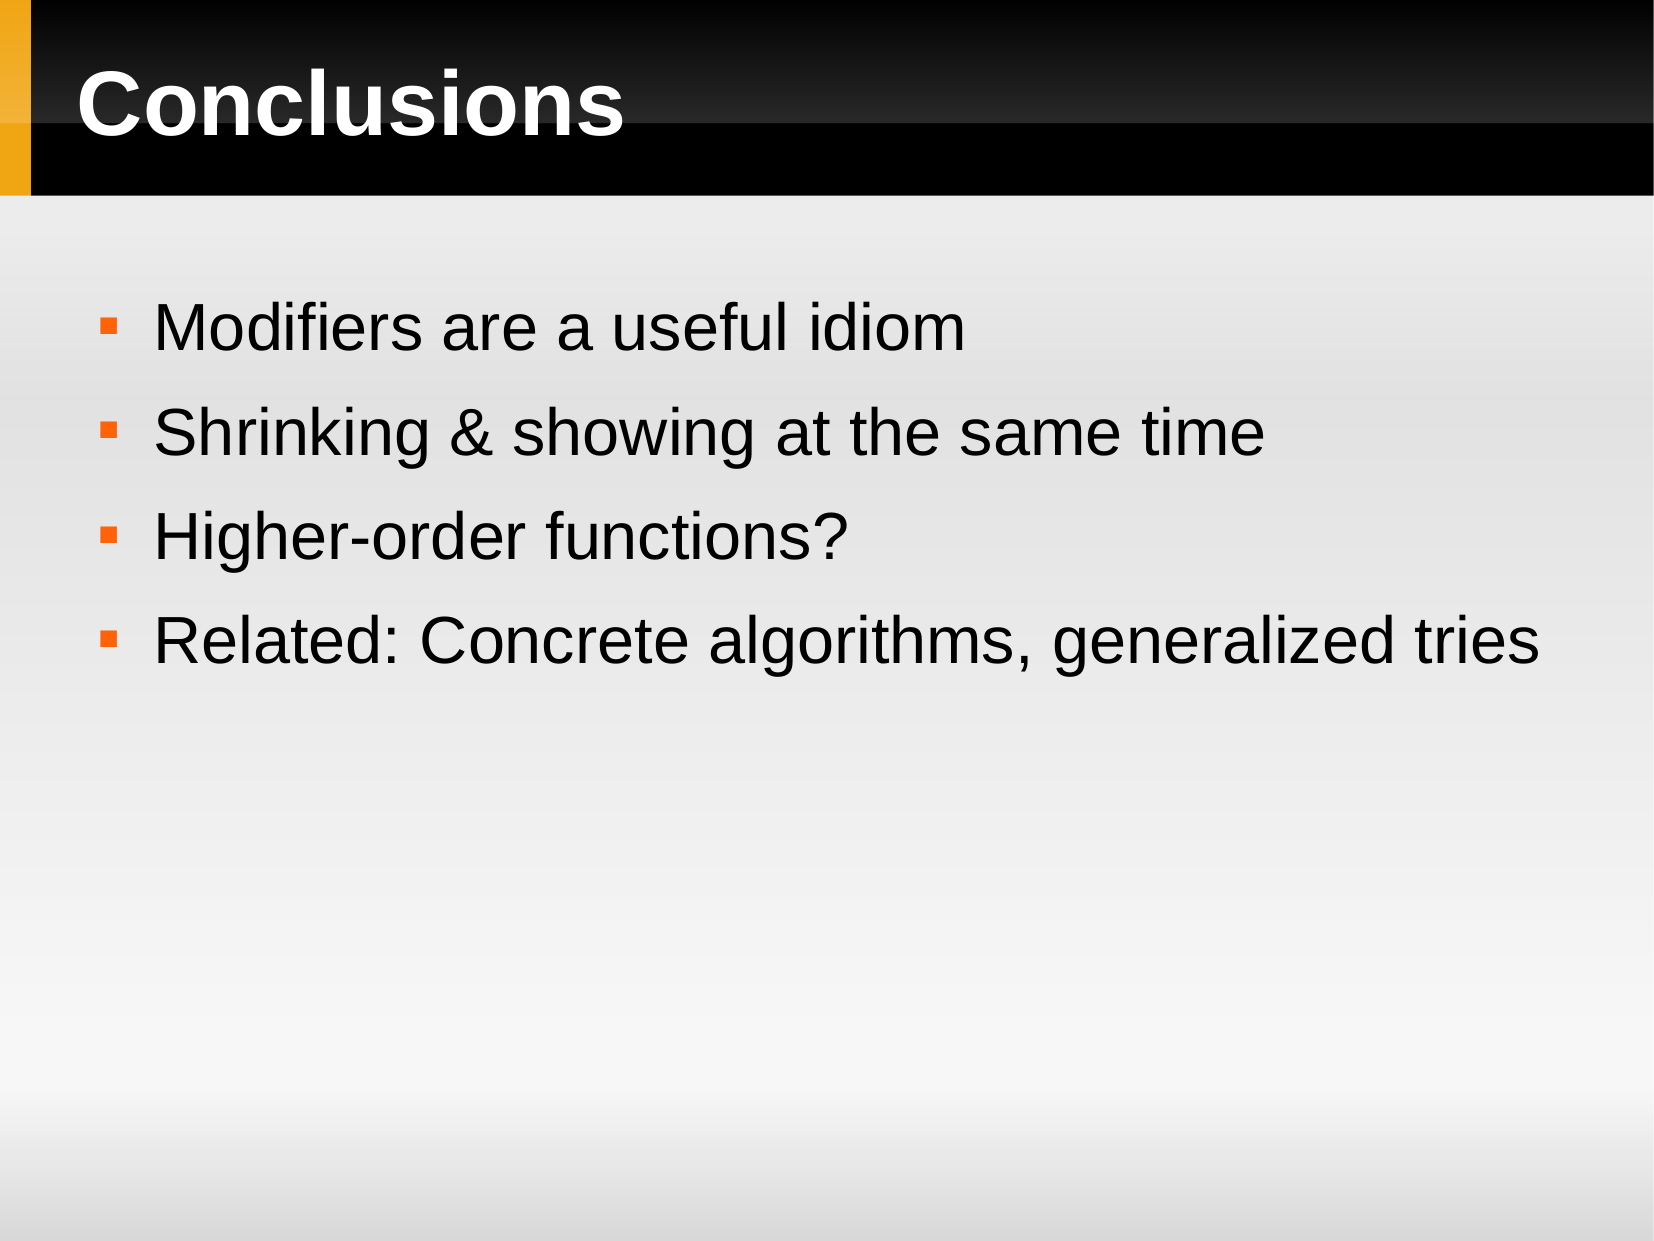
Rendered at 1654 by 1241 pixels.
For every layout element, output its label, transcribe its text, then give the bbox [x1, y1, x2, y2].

picture [0, 0, 1654, 1241]
list Modifiers are a useful idiom Shrinking & showing at the same time Higher-order functions? Related: Concrete algorithms, generalized tries [82, 290, 1571, 1094]
title Conclusions [76, 7, 1565, 200]
